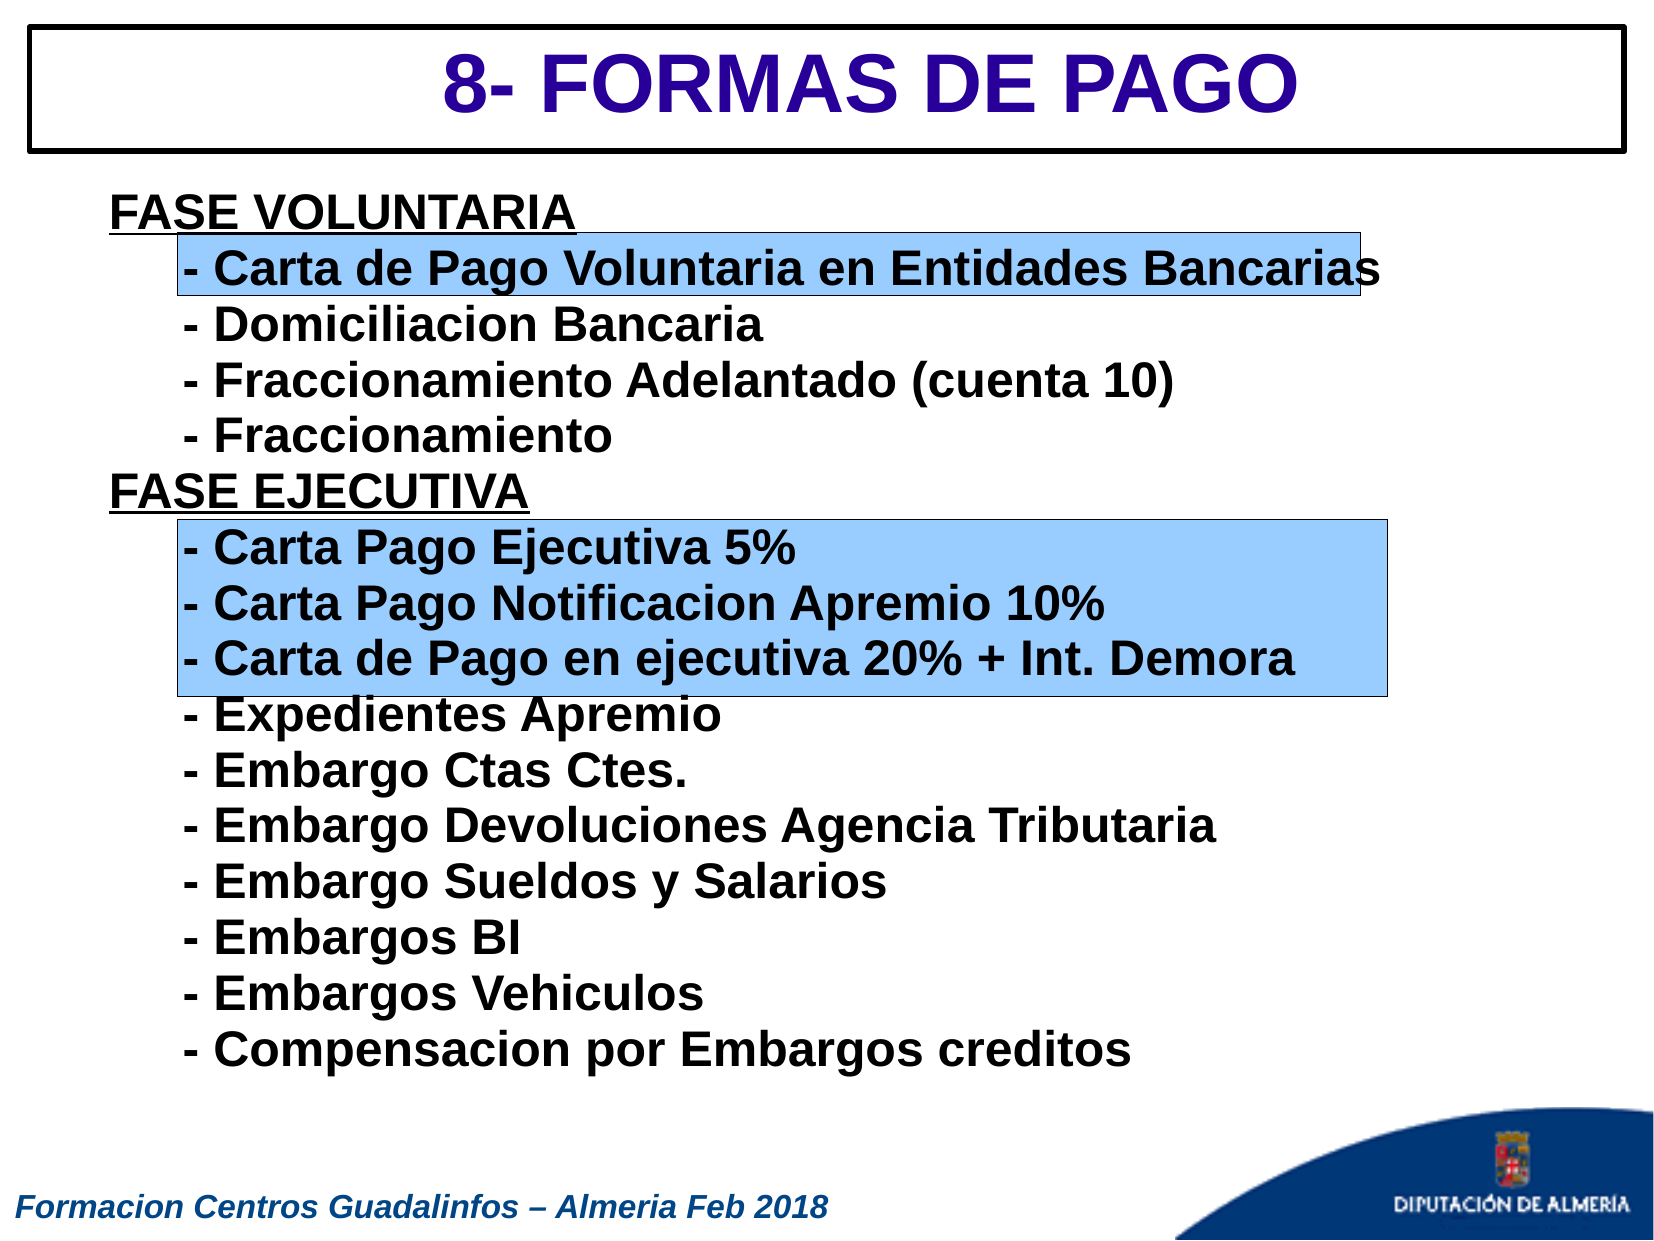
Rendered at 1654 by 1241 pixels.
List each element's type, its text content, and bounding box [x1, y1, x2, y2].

picture [1175, 1107, 1654, 1241]
text_box 8- FORMAS DE PAGO [29, 27, 1625, 152]
text_box Formacion Centros Guadalinfos – Almeria Feb 2018 [0, 1181, 845, 1234]
text_box FASE VOLUNTARIA - Carta de Pago Voluntaria en Entidades Bancarias - Domiciliacion Bancaria - Fraccionamiento Adelantado (cuenta 10) - Fraccionamiento FASE EJECUTIVA - Carta Pago Ejecutiva 5% - Carta Pago Notificacion Apremio 10% - Carta de Pago en ejecutiva 20% + Int. Demora - Expedientes Apremio - Embargo Ctas Ctes. - Embargo Devoluciones Agencia Tributaria - Embargo Sueldos y Salarios - Embargos BI - Embargos Vehiculos - Compensacion por Embargos creditos [94, 177, 1565, 1104]
